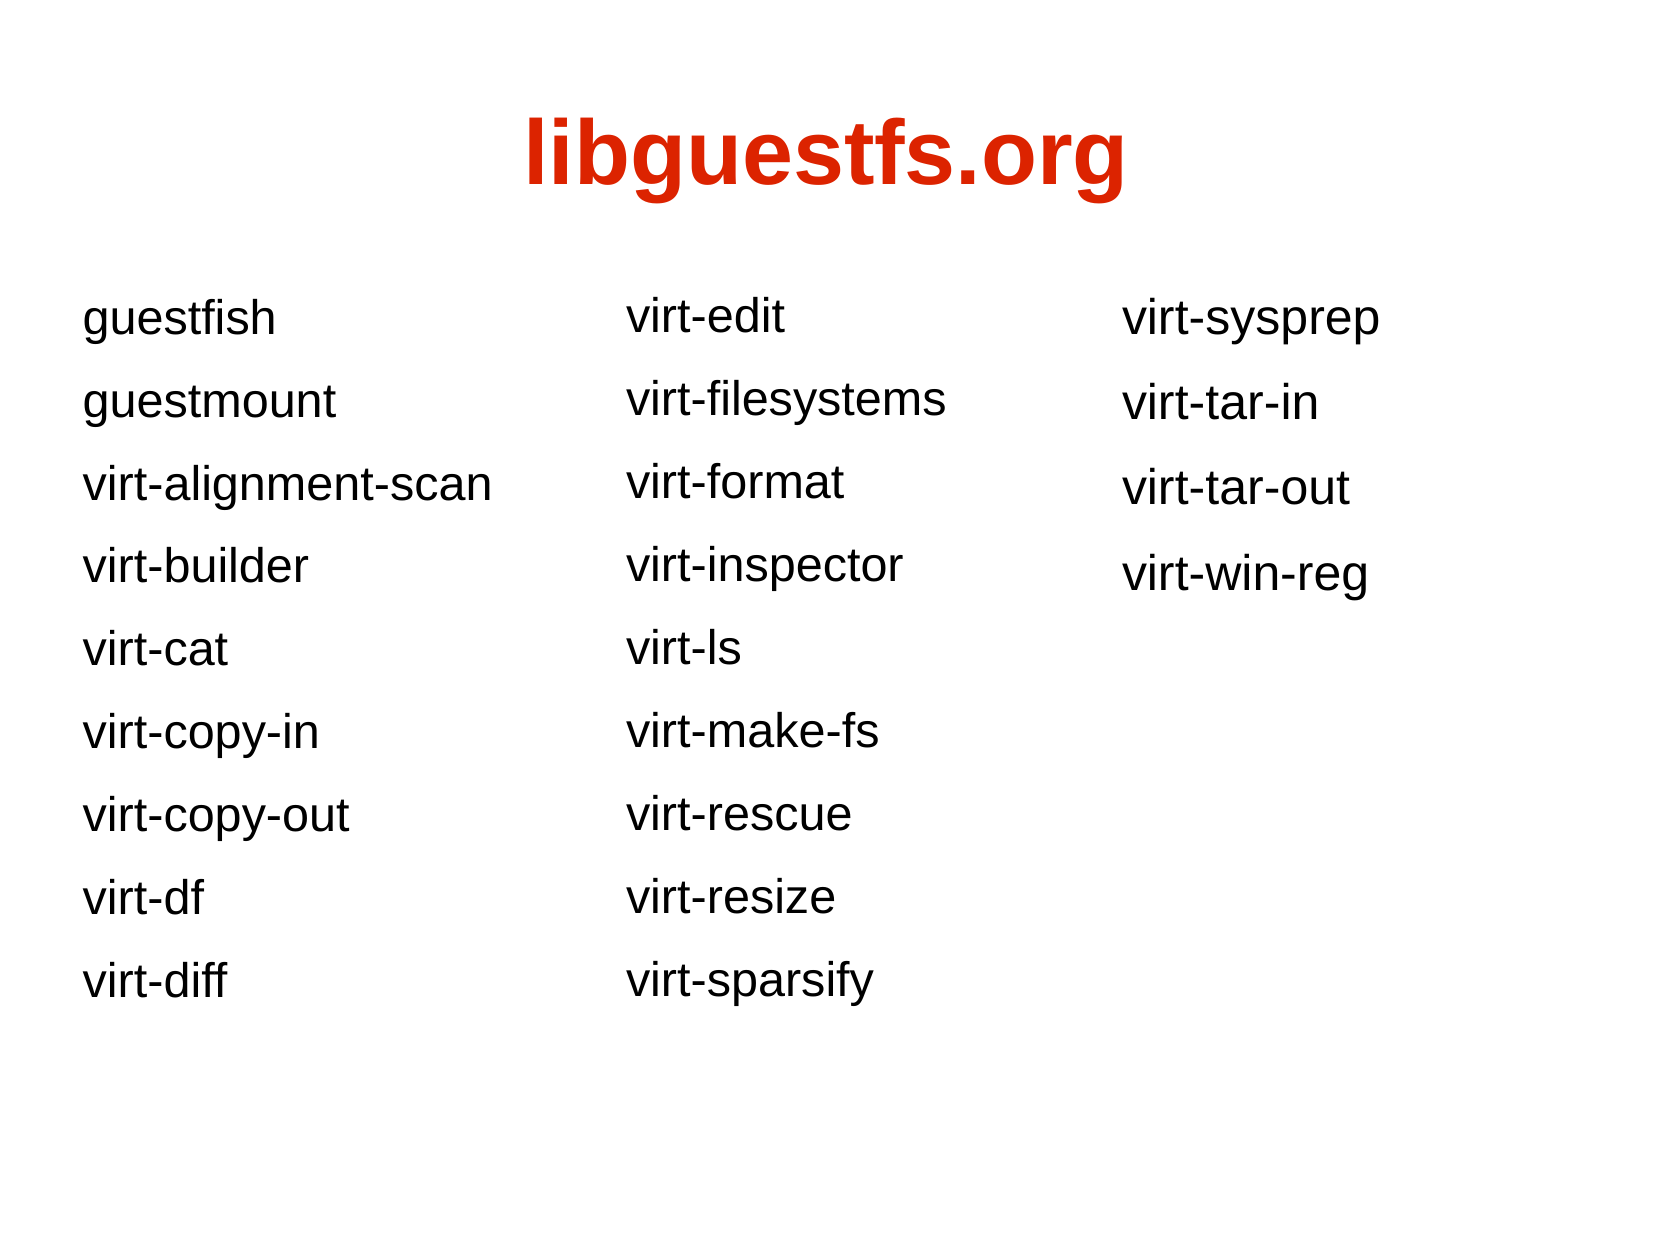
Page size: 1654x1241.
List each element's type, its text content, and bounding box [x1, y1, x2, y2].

list guestfish guestmount virt-alignment-scan virt-builder virt-cat virt-copy-in virt-copy-out virt-df virt-diff [82, 290, 579, 1010]
list virt-sysprep virt-tar-in virt-tar-out virt-win-reg [1122, 288, 1619, 1009]
title libguestfs.org [82, 49, 1571, 257]
list virt-edit virt-filesystems virt-format virt-inspector virt-ls virt-make-fs virt-rescue virt-resize virt-sparsify [625, 288, 1122, 1009]
